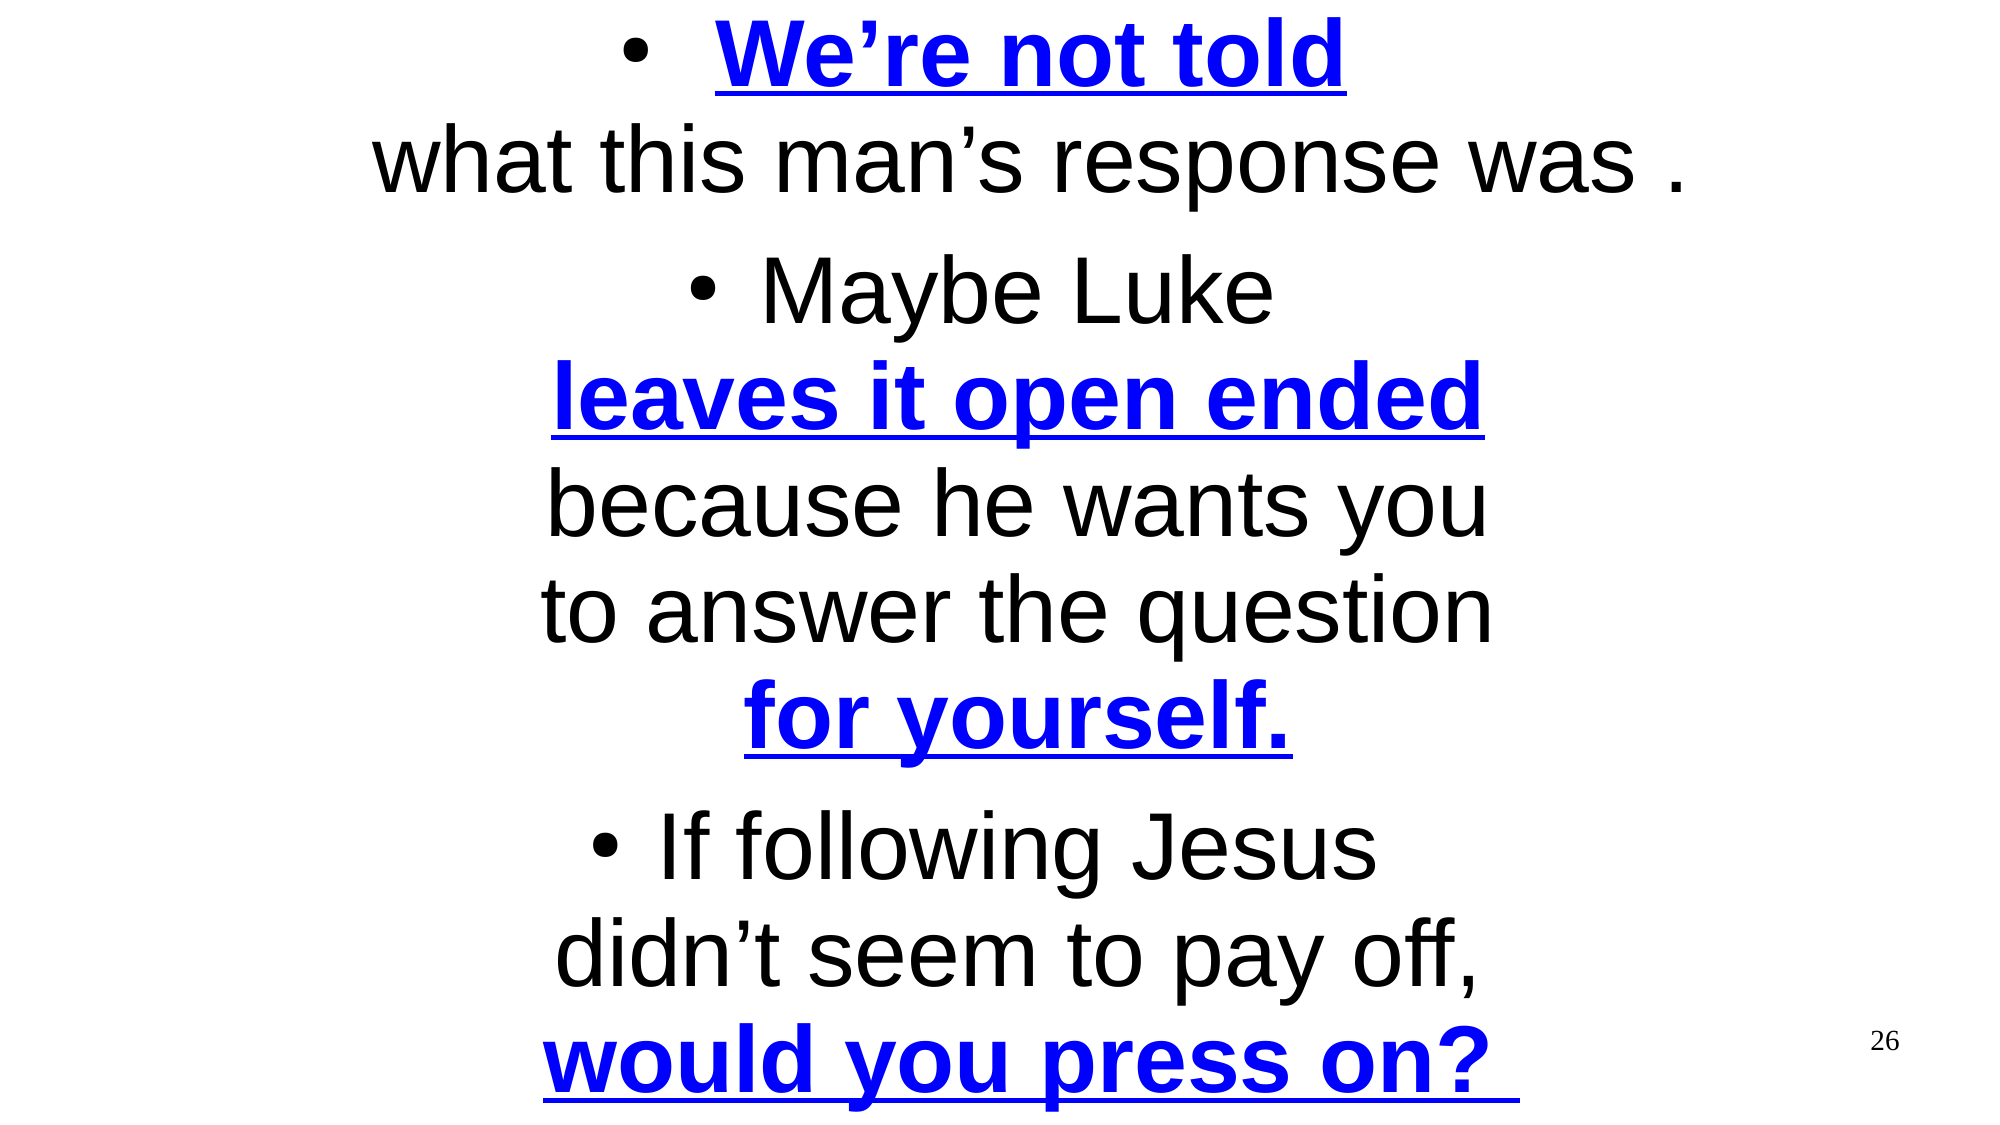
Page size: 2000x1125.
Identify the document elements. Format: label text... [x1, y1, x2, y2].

list We’re not told what this man’s response was . Maybe Luke leaves it open ended because he wants you to answer the question for yourself. If following Jesus didn’t seem to pay off, would you press on? [0, 0, 1996, 1123]
